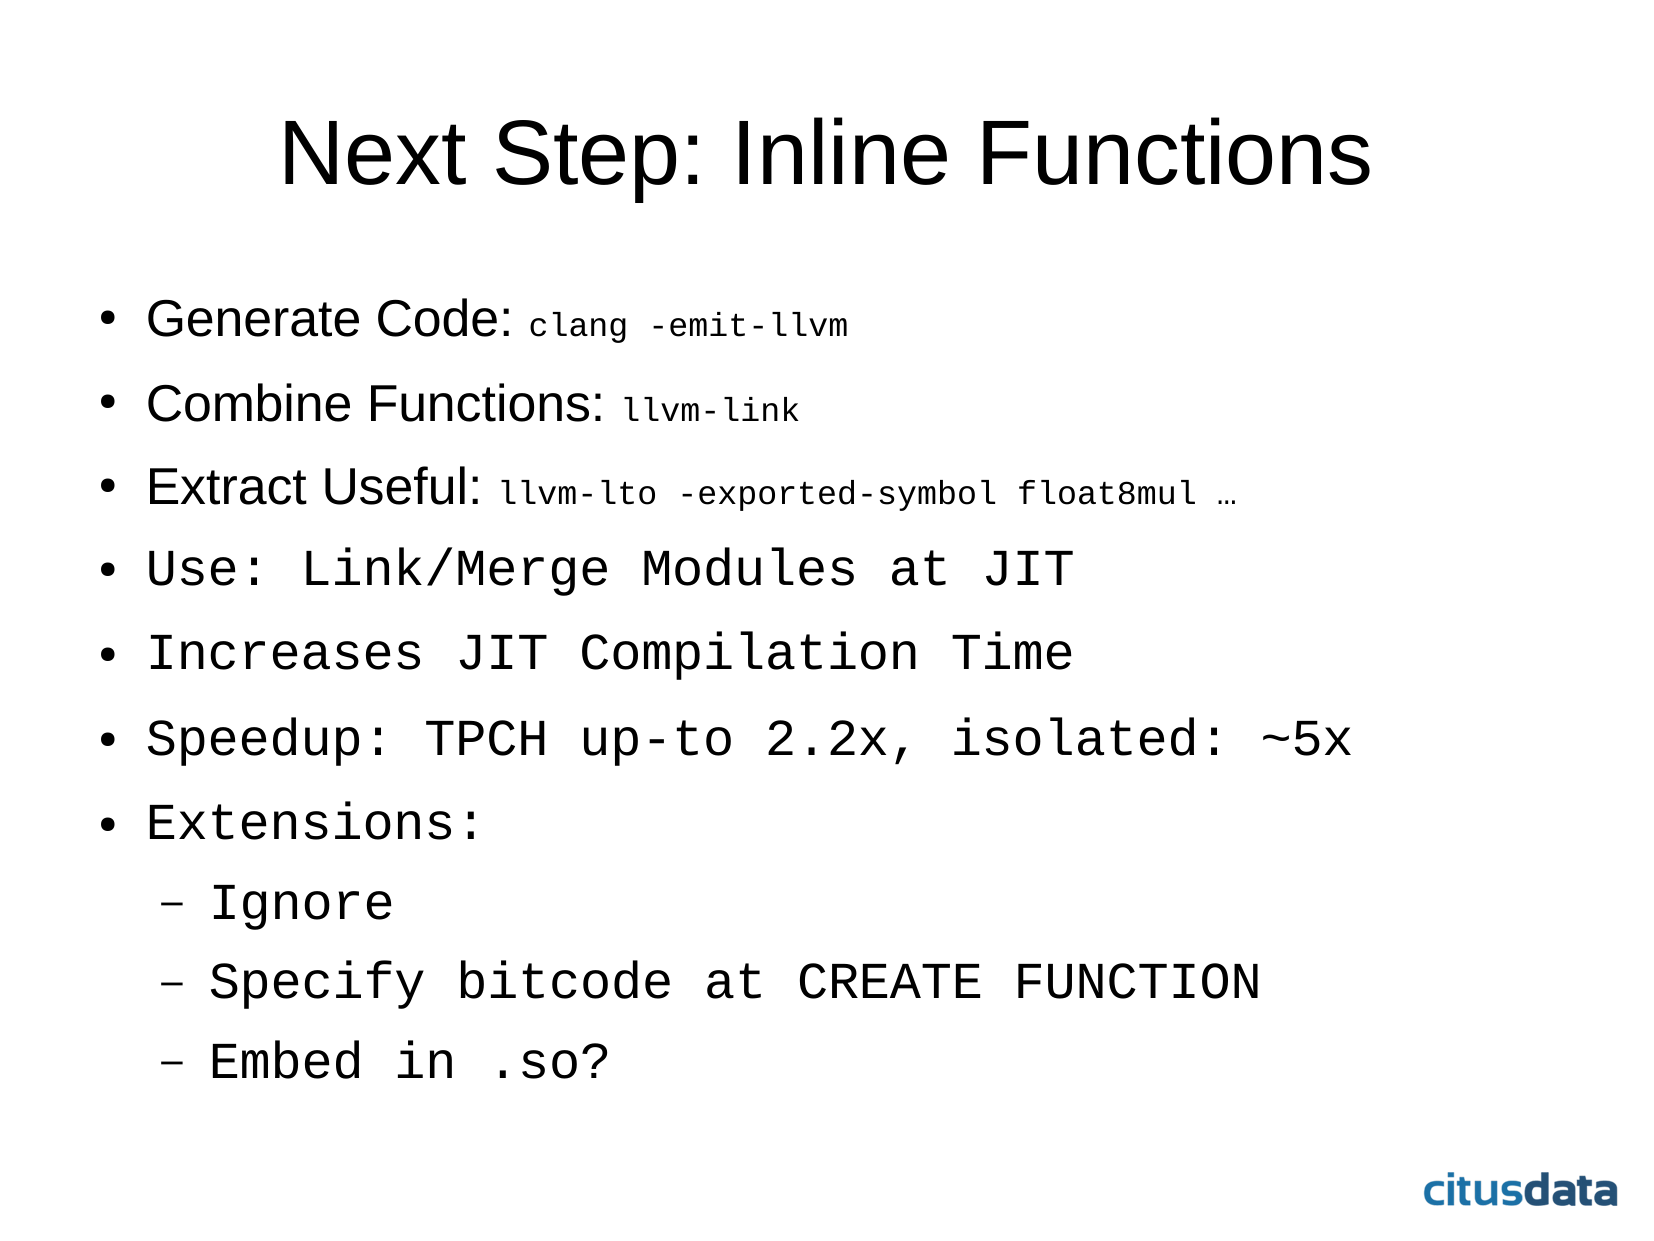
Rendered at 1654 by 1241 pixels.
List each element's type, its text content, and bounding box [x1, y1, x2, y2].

title Next Step: Inline Functions [82, 49, 1571, 257]
list Generate Code: clang -emit-llvm Combine Functions: llvm-link Extract Useful: llvm-lto -exported-symbol float8mul … Use: Link/Merge Modules at JIT Increases JIT Compilation Time Speedup: TPCH up-to 2.2x, isolated: ~5x Extensions: Ignore Specify bitcode at CREATE FUNCTION Embed in .so? [82, 290, 1571, 1096]
picture [1420, 1167, 1622, 1209]
